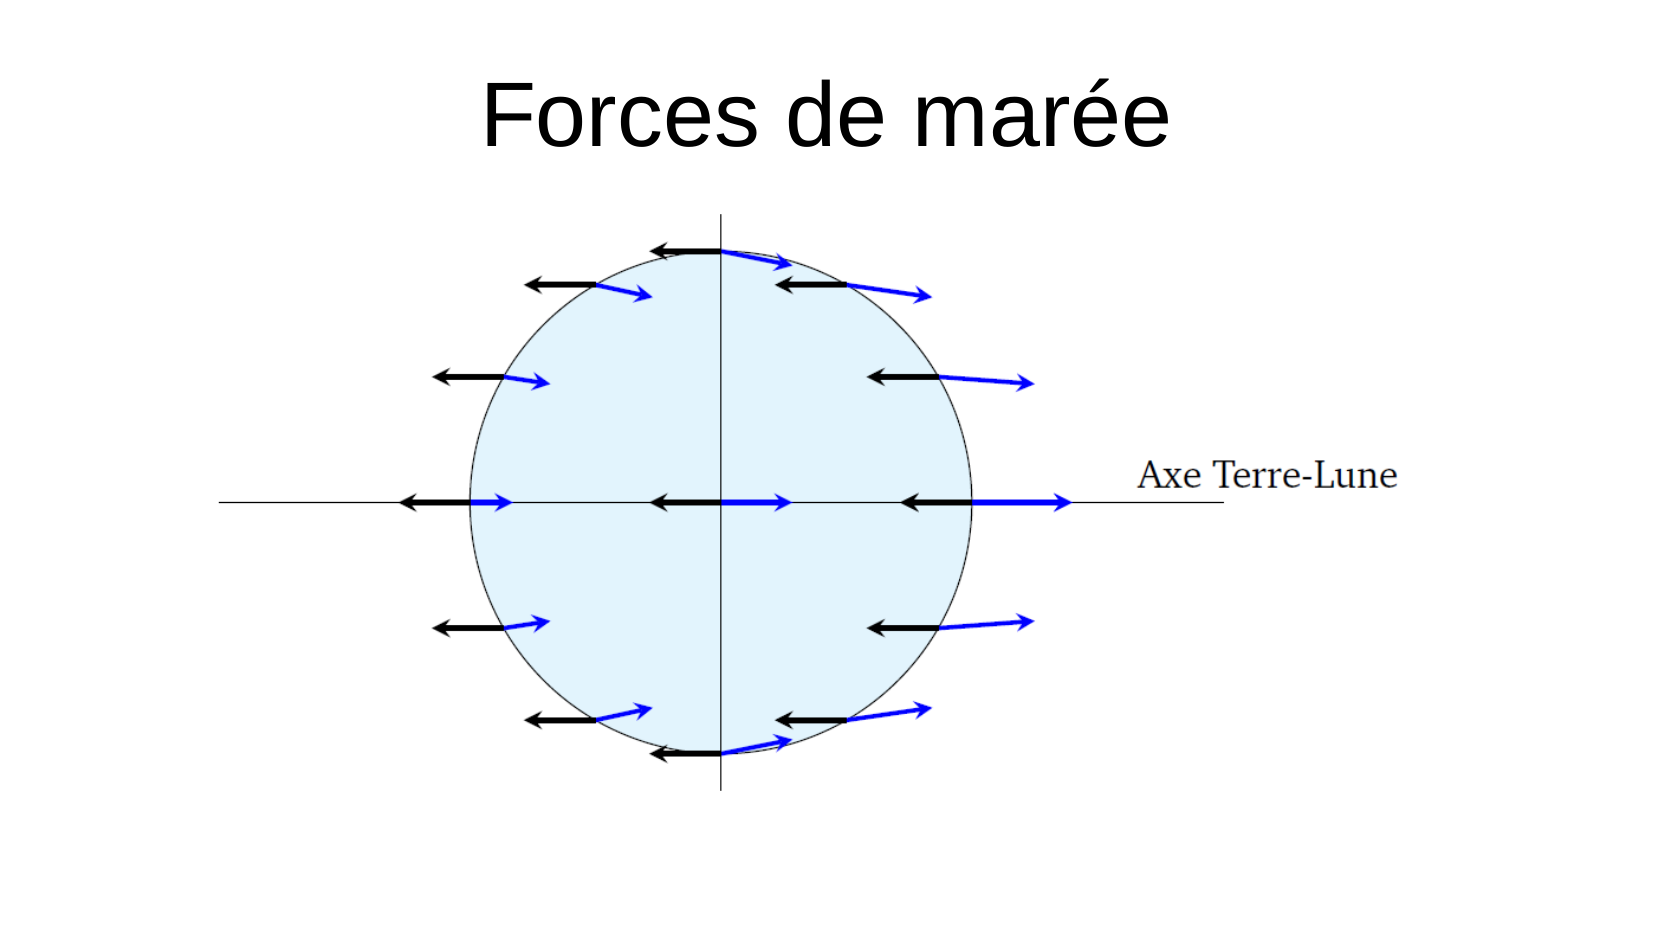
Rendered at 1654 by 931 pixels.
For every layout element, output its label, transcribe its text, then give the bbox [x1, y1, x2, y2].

picture [200, 200, 1418, 804]
title Forces de marée [82, 37, 1571, 193]
